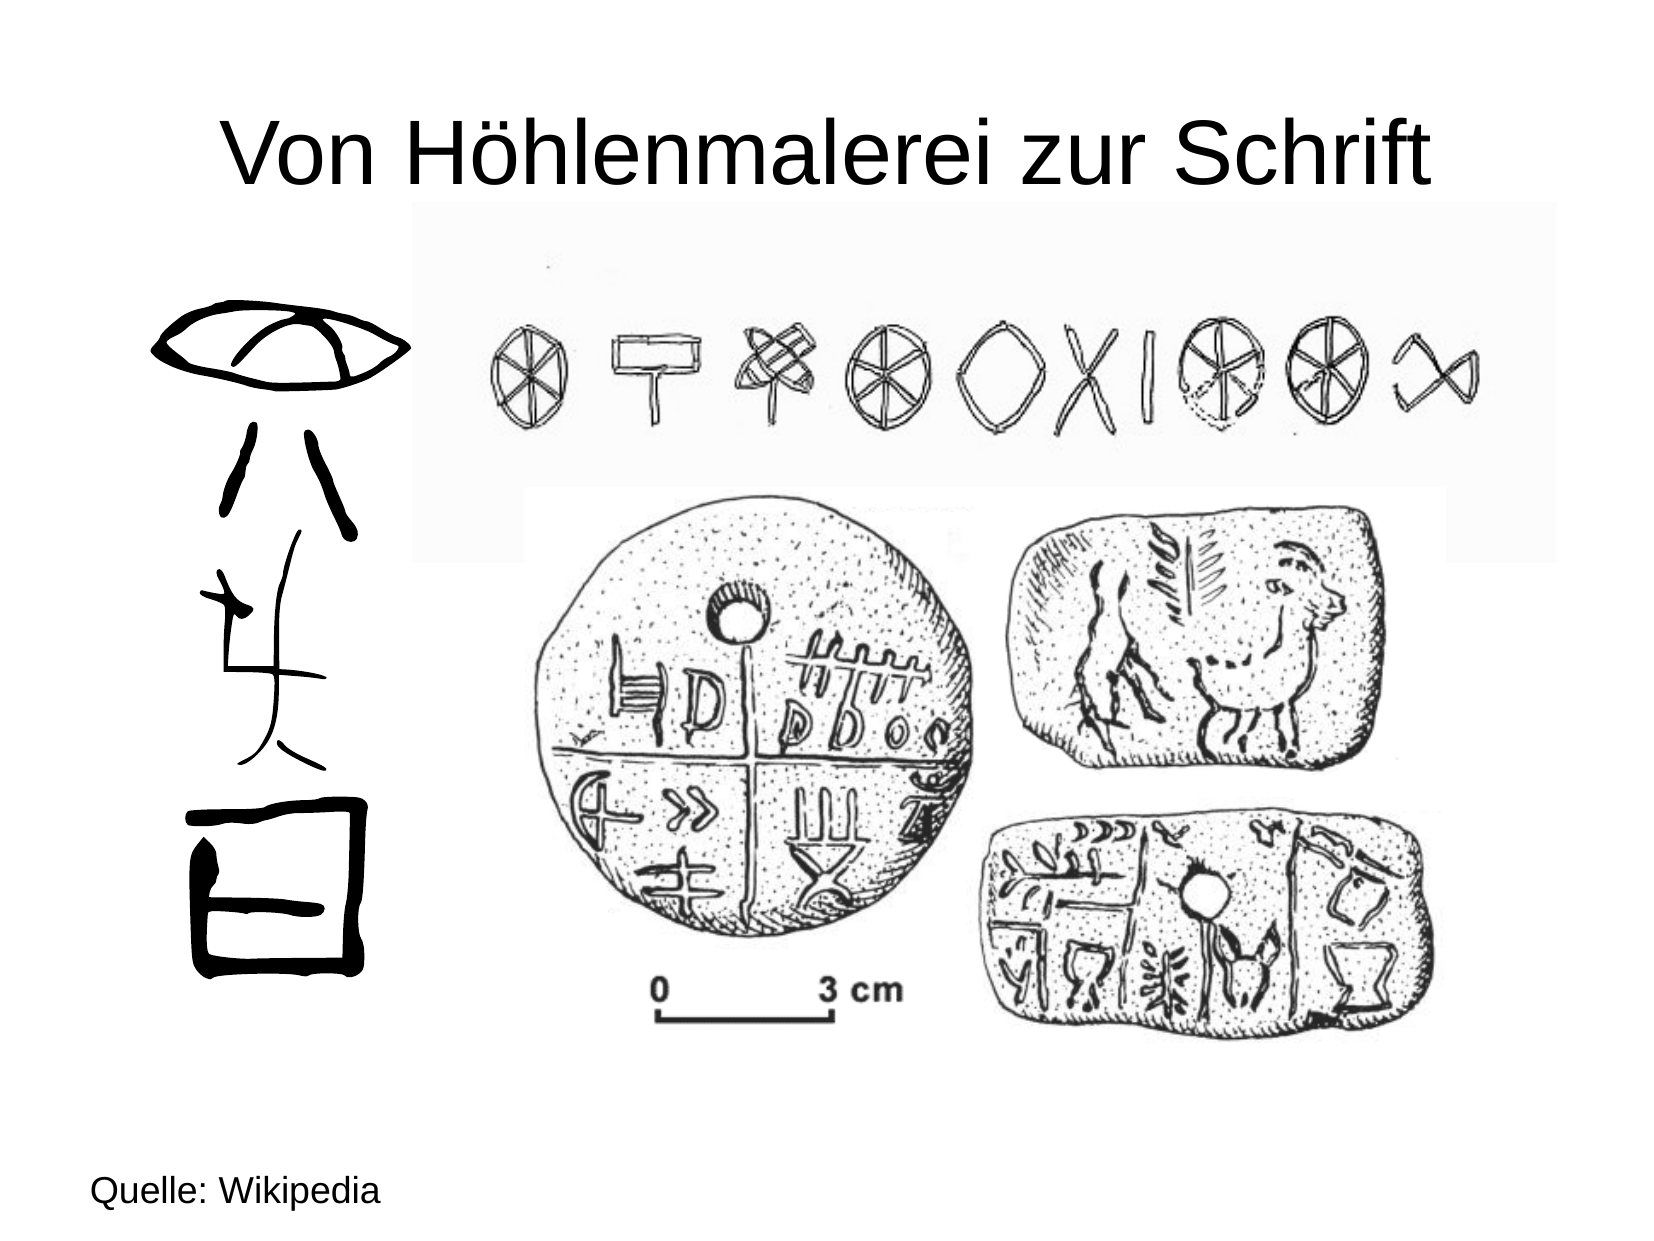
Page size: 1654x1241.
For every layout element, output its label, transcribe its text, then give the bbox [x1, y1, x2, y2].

picture [150, 202, 1557, 1051]
title Von Höhlenmalerei zur Schrift [82, 49, 1571, 257]
text_box Quelle: Wikipedia [75, 1162, 396, 1220]
